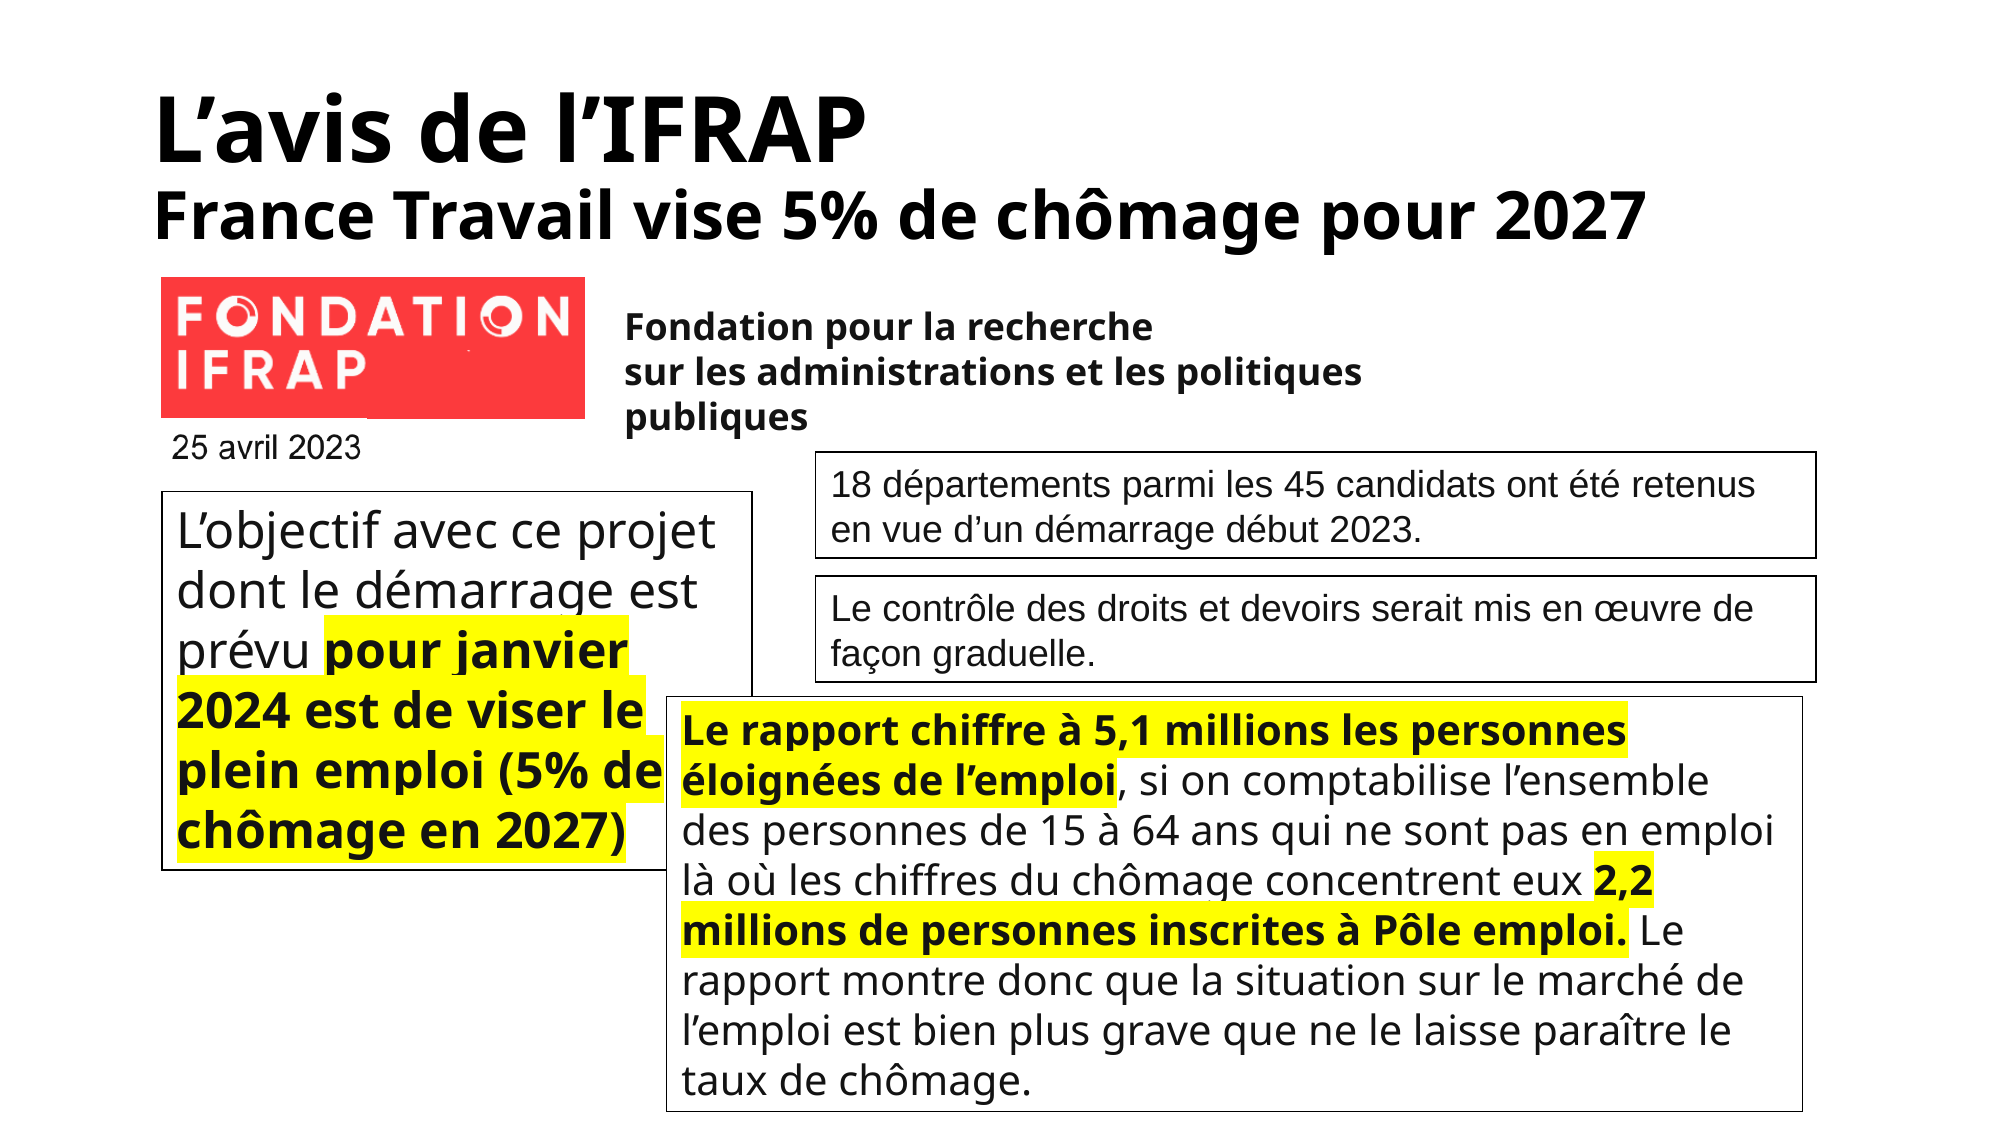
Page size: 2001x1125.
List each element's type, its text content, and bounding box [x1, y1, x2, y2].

picture [161, 277, 585, 475]
text_box L’objectif avec ce projet dont le démarrage est prévu pour janvier 2024 est de viser le plein emploi (5% de chômage en 2027) [161, 491, 753, 870]
title L’avis de l’IFRAP France Travail vise 5% de chômage pour 2027 [137, 59, 1803, 278]
text_box Le rapport chiffre à 5,1 millions les personnes éloignées de l’emploi, si on comptabilise l’ensemble des personnes de 15 à 64 ans qui ne sont pas en emploi là où les chiffres du chômage concentrent eux 2,2 millions de personnes inscrites à Pôle emploi. Le rapport montre donc que la situation sur le marché de l’emploi est bien plus grave que ne le laisse paraître le taux de chômage. [666, 696, 1803, 1066]
text_box Le contrôle des droits et devoirs serait mis en œuvre de façon graduelle. [815, 576, 1817, 683]
text_box Fondation pour la recherche sur les administrations et les politiques publiques [609, 295, 1468, 402]
text_box 18 départements parmi les 45 candidats ont été retenus en vue d’un démarrage début 2023. [815, 452, 1817, 559]
